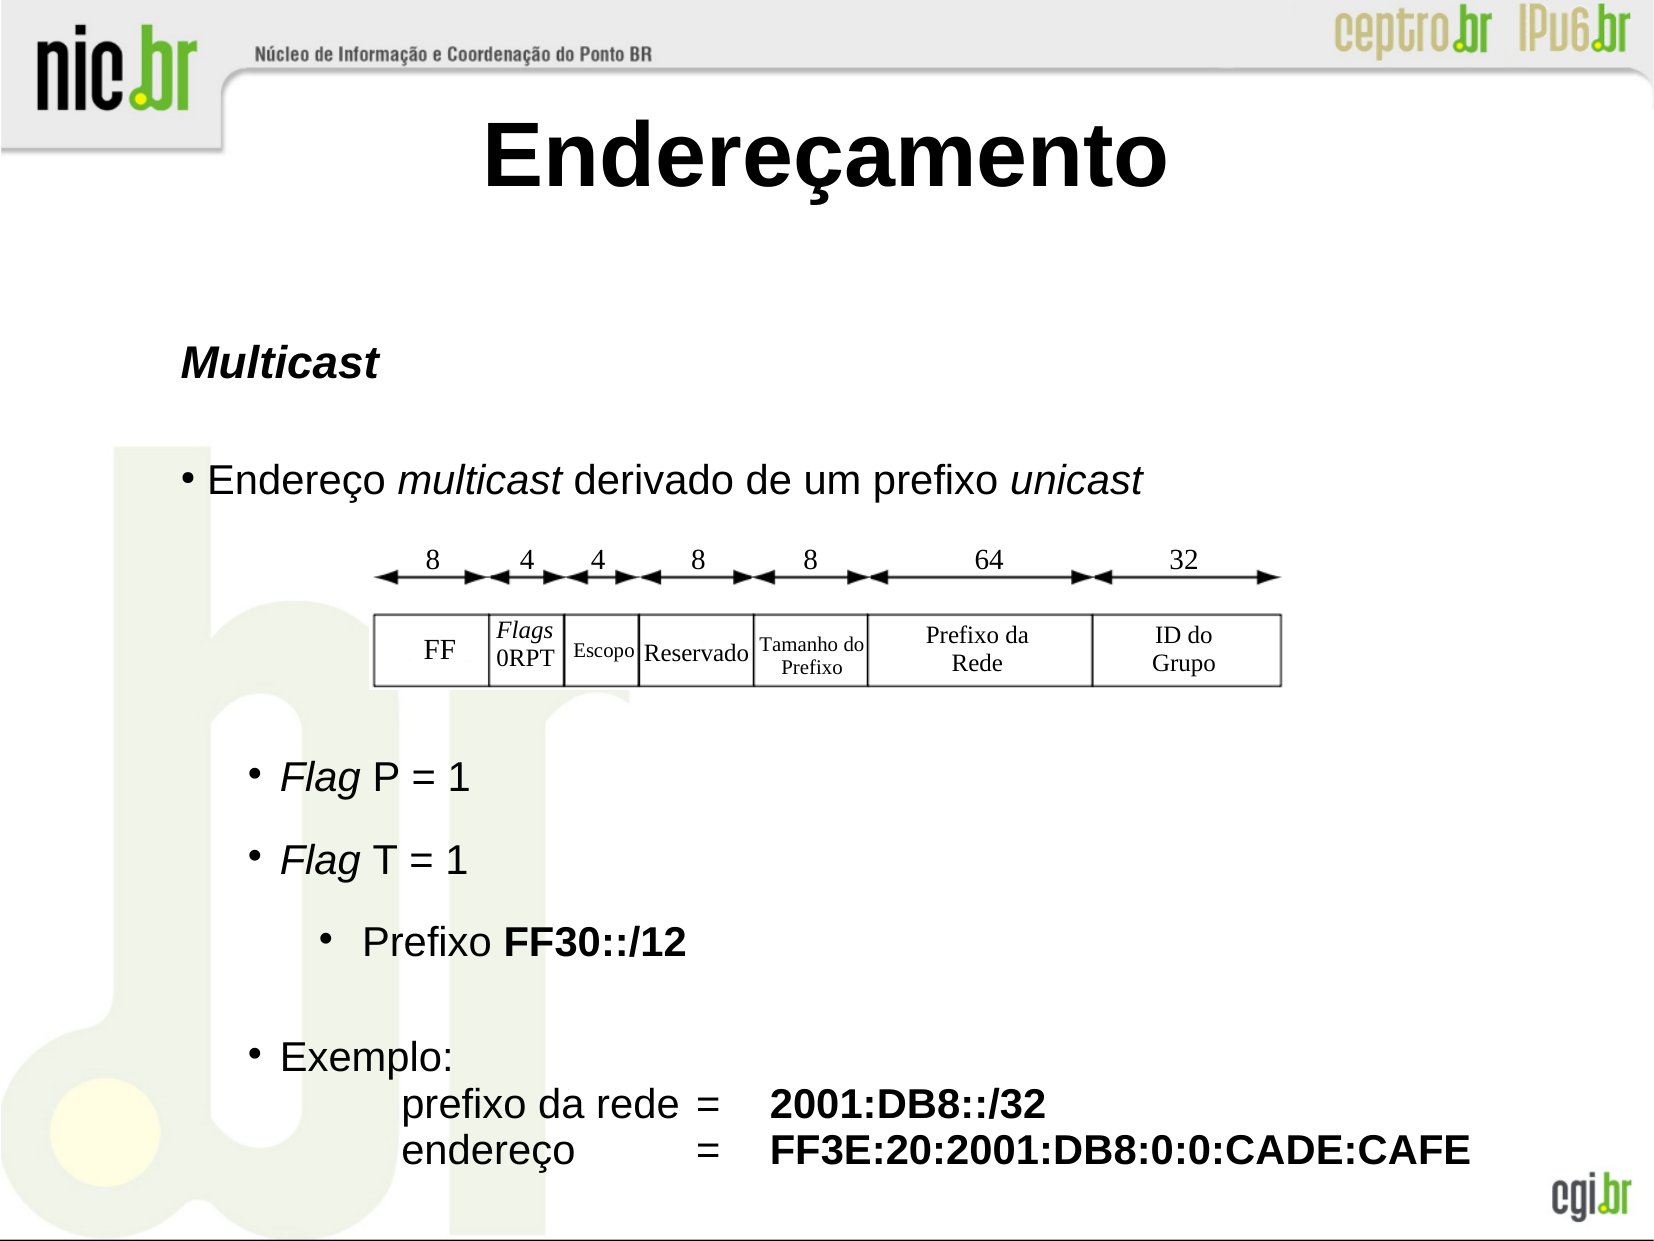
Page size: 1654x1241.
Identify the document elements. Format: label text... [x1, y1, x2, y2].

text_box 8 [788, 536, 834, 584]
text_box 32 [1154, 536, 1200, 584]
text_box Prefixo da Rede [906, 613, 1049, 662]
text_box Multicast Endereço multicast derivado de um prefixo unicast Flag P = 1 Flag T = 1 Prefixo FF30::/12 Exemplo: prefixo da rede = 2001:DB8::/32 endereço = FF3E:20:2001:DB8:0:0:CADE:CAFE [165, 330, 1488, 384]
text_box 8 [676, 536, 721, 584]
text_box FF [408, 625, 458, 674]
text_box ID do Grupo [1113, 613, 1255, 662]
text_box Endereçamento [88, 97, 1565, 215]
text_box 4 [576, 536, 621, 584]
text_box Reservado [629, 631, 771, 679]
text_box Flags 0RPT [481, 608, 570, 680]
text_box 8 [410, 535, 456, 584]
text_box 4 [505, 535, 550, 584]
text_box Tamanho do Prefixo [741, 625, 883, 673]
picture [0, 0, 1654, 1241]
text_box Escopo [558, 631, 662, 675]
text_box 64 [959, 536, 1005, 584]
